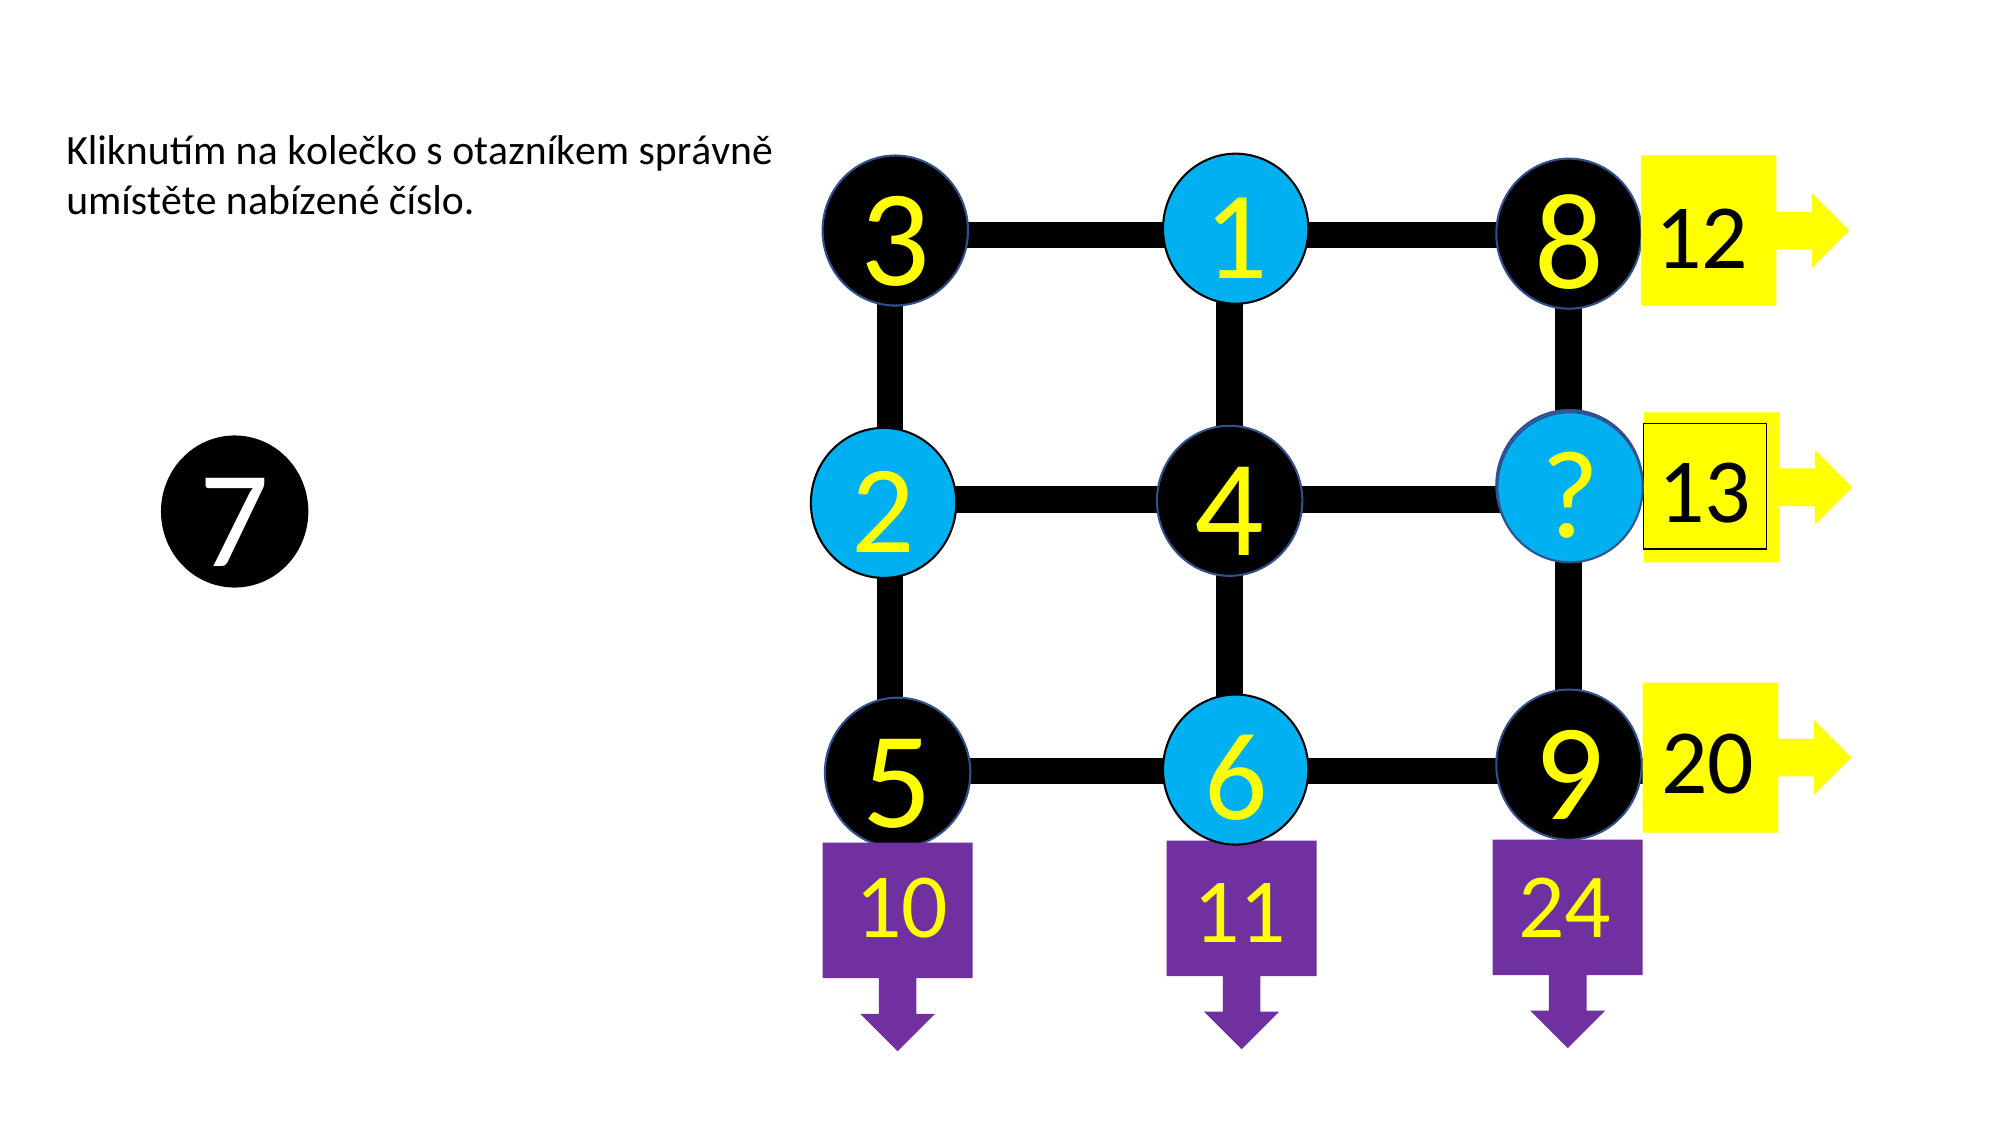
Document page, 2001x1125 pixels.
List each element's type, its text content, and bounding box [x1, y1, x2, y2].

text_box [1166, 840, 1317, 1050]
text_box 4 [1156, 425, 1303, 576]
text_box 12 [1640, 169, 1764, 295]
text_box 9 [1496, 689, 1642, 837]
text_box [1556, 562, 1581, 690]
text_box [955, 487, 1158, 512]
text_box [877, 304, 903, 430]
text_box 10 [840, 837, 964, 964]
text_box 2 [810, 427, 957, 578]
text_box [1308, 759, 1498, 784]
text_box [1640, 682, 1852, 833]
text_box [1556, 308, 1581, 411]
text_box 7 [161, 436, 308, 587]
text_box [1307, 223, 1497, 248]
text_box [1643, 412, 1853, 563]
text_box [1216, 575, 1242, 697]
text_box 11 [1178, 842, 1302, 969]
text_box 8 [1496, 158, 1640, 309]
text_box 5 [824, 697, 971, 837]
text_box [1492, 839, 1643, 1049]
text_box 24 [1503, 837, 1627, 964]
text_box 20 [1646, 694, 1769, 820]
text_box 1 [1163, 153, 1309, 304]
text_box Kliknutím na kolečko s otazníkem správně umístěte nabízené číslo. [51, 114, 789, 231]
text_box [877, 576, 903, 700]
text_box [967, 223, 1165, 248]
text_box [1640, 155, 1850, 306]
text_box 6 [1163, 694, 1309, 845]
text_box [822, 842, 973, 1052]
text_box ? [1497, 412, 1643, 563]
text_box [1216, 302, 1242, 426]
text_box 13 [1643, 423, 1767, 550]
text_box [1302, 487, 1500, 512]
text_box [970, 759, 1164, 784]
text_box 3 [822, 155, 968, 306]
